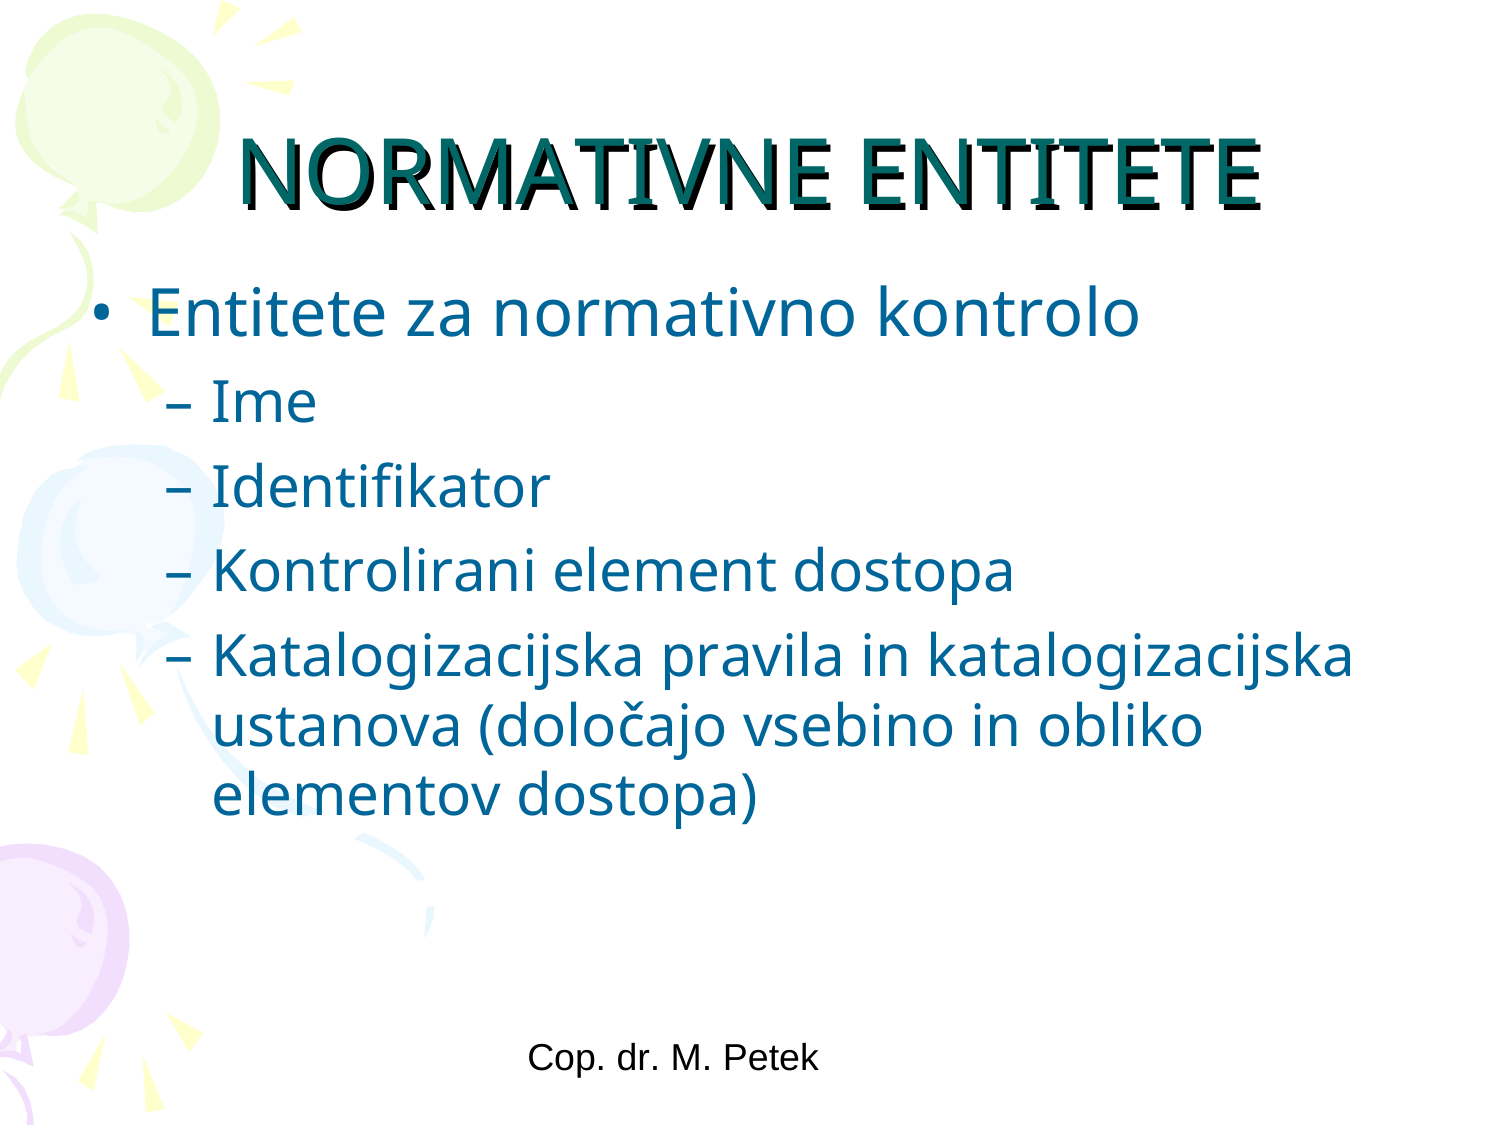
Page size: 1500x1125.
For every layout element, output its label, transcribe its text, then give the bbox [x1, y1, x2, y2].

list Entitete za normativno kontrolo Ime Identifikator Kontrolirani element dostopa Katalogizacijska pravila in katalogizacijska ustanova (določajo vsebino in obliko elementov dostopa) [75, 262, 1426, 994]
title NORMATIVNE ENTITETE [72, 16, 1426, 233]
